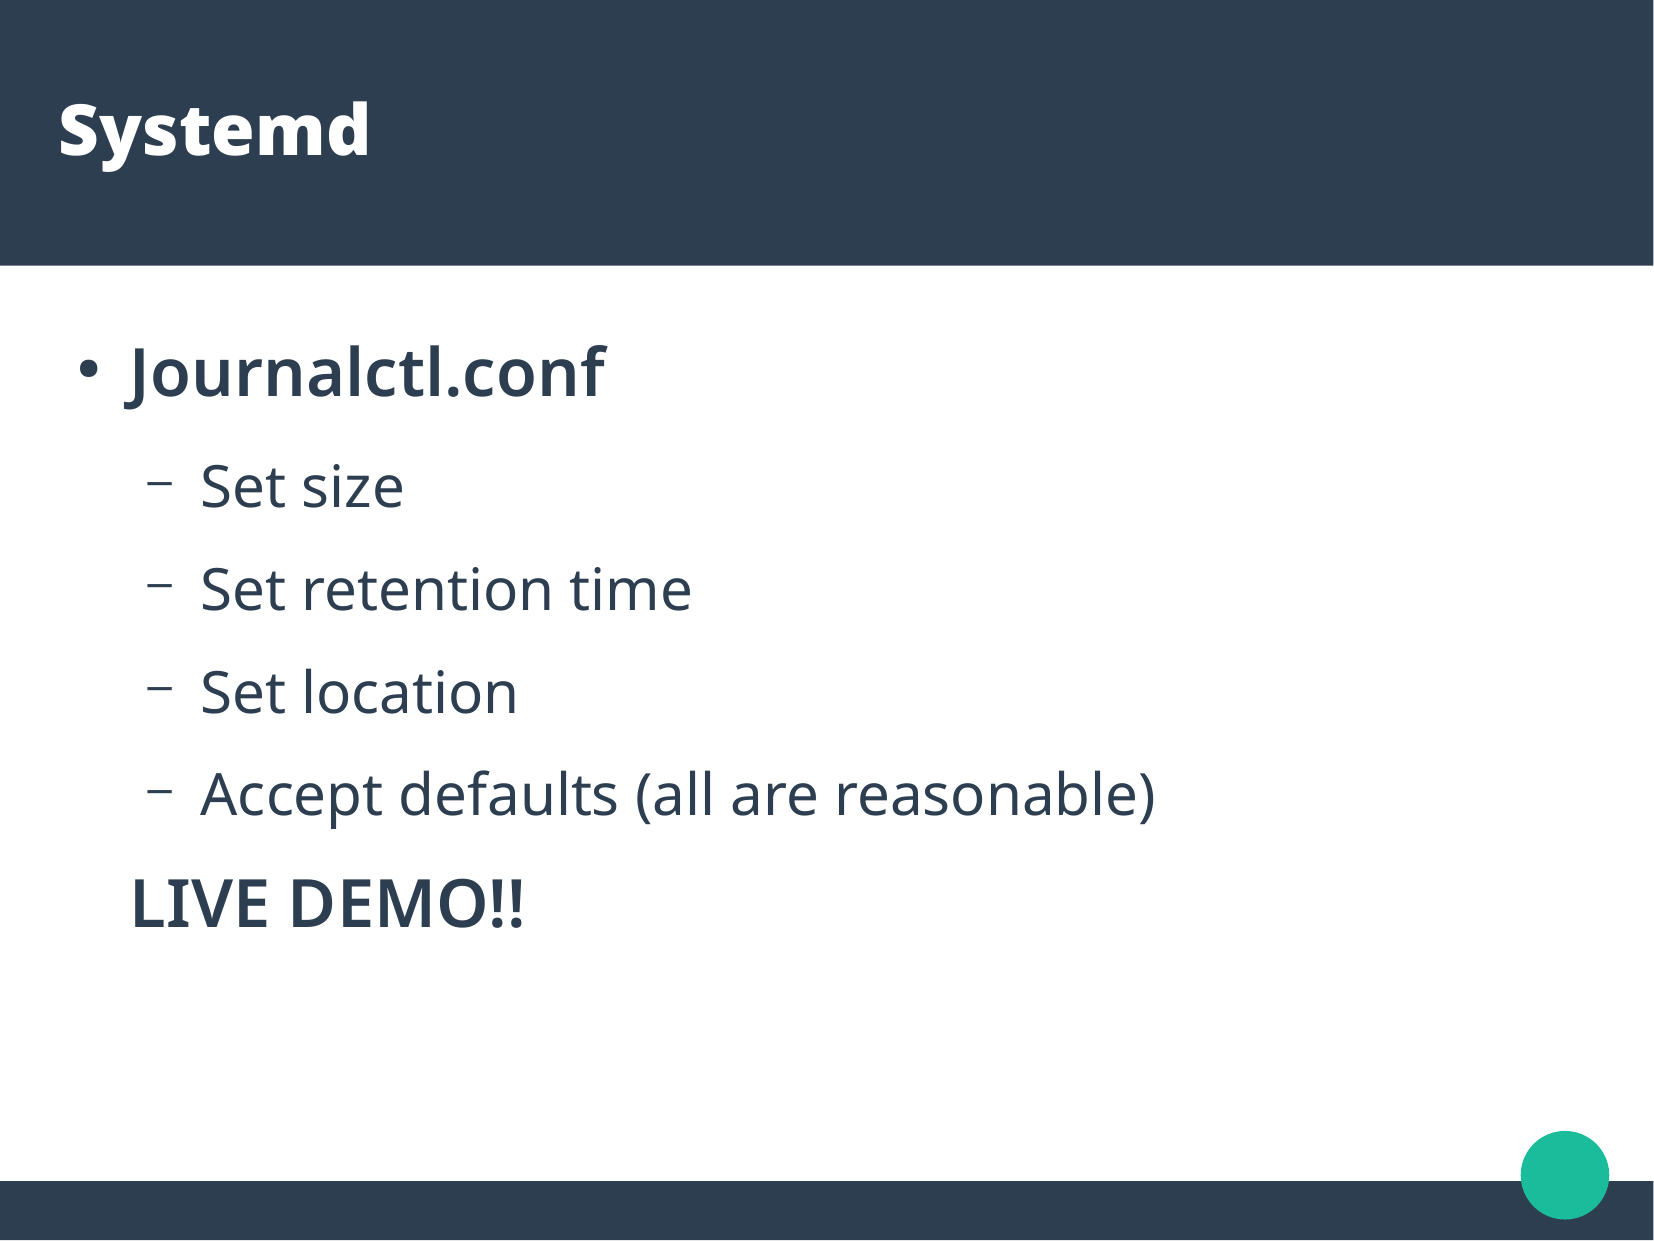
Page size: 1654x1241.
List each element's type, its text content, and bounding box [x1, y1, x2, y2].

list Journalctl.conf Set size Set retention time Set location Accept defaults (all are reasonable) LIVE DEMO!! [59, 324, 1595, 1152]
title Systemd [59, 49, 1595, 207]
